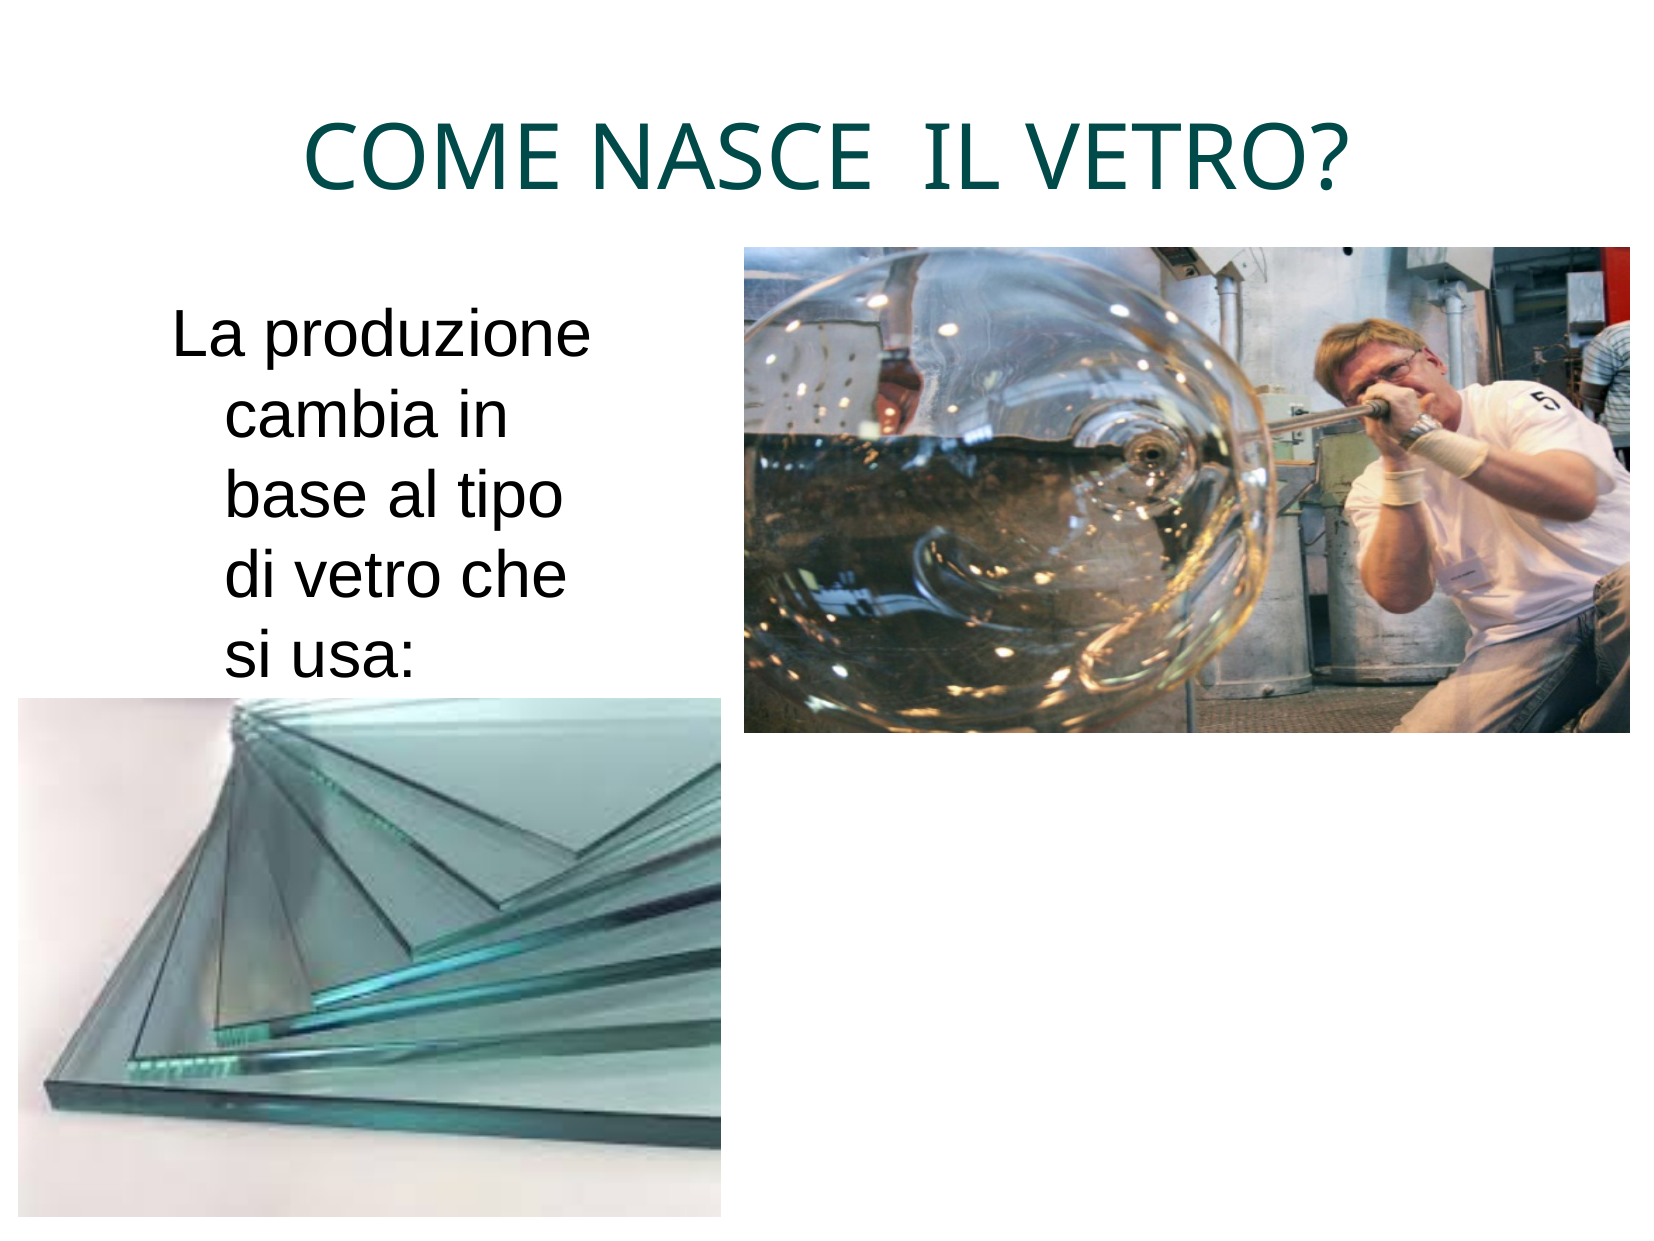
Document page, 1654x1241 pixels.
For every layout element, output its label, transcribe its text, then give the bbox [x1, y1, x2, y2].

title COME NASCE IL VETRO? [82, 49, 1571, 257]
picture [744, 248, 1630, 733]
picture [18, 698, 721, 1217]
list La produzione cambia in base al tipo di vetro che si usa: [82, 290, 603, 698]
